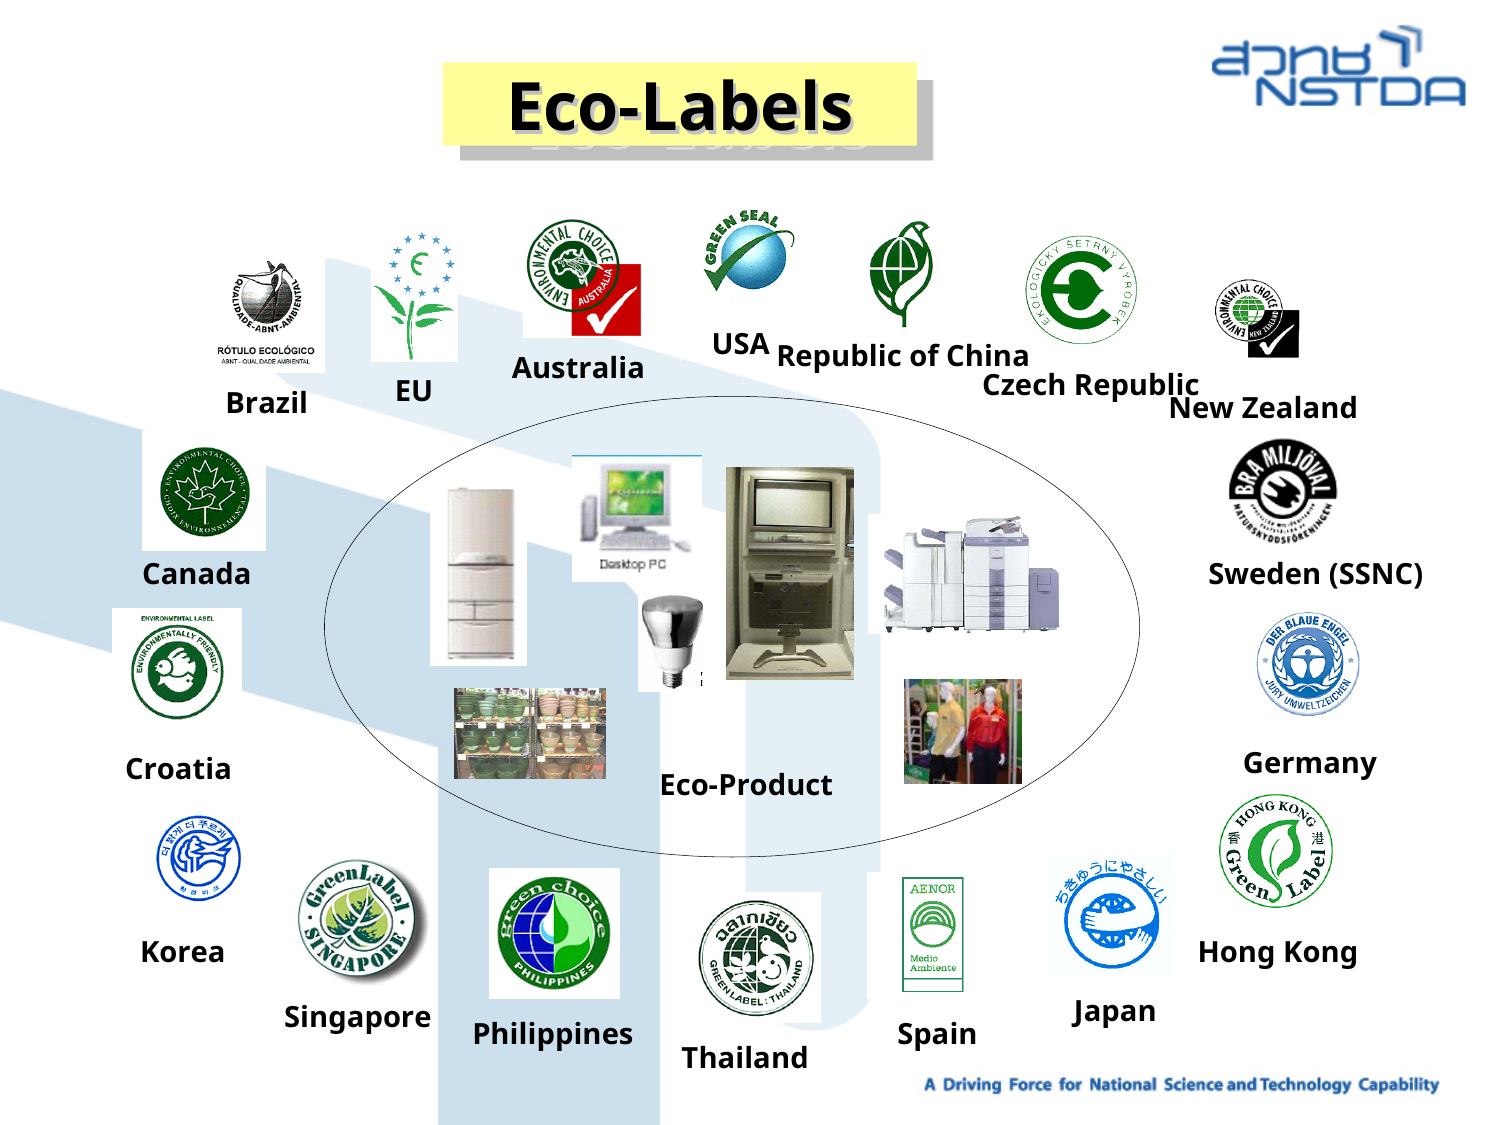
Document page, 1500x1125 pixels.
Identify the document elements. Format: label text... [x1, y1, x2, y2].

text_box Korea [139, 933, 226, 969]
text_box Republic of China [776, 337, 1031, 373]
picture [0, 0, 1500, 1125]
text_box Spain [897, 1015, 978, 1051]
text_box Philippines [472, 1015, 634, 1051]
text_box Eco-Labels [442, 62, 917, 146]
text_box New Zealand [1168, 389, 1359, 425]
text_box Croatia [125, 750, 233, 786]
text_box USA [711, 325, 770, 361]
text_box Hong Kong [1197, 933, 1359, 969]
text_box Thailand [681, 1039, 809, 1075]
text_box Eco-Product [644, 758, 849, 809]
text_box Canada [142, 555, 252, 591]
text_box Australia [511, 348, 646, 384]
text_box Brazil [225, 384, 309, 420]
text_box Czech Republic [982, 366, 1200, 402]
text_box Germany [1242, 744, 1378, 780]
text_box Singapore [284, 998, 432, 1034]
text_box EU [394, 372, 434, 408]
text_box Japan [1073, 992, 1157, 1028]
text_box Sweden (SSNC) [1208, 555, 1424, 591]
